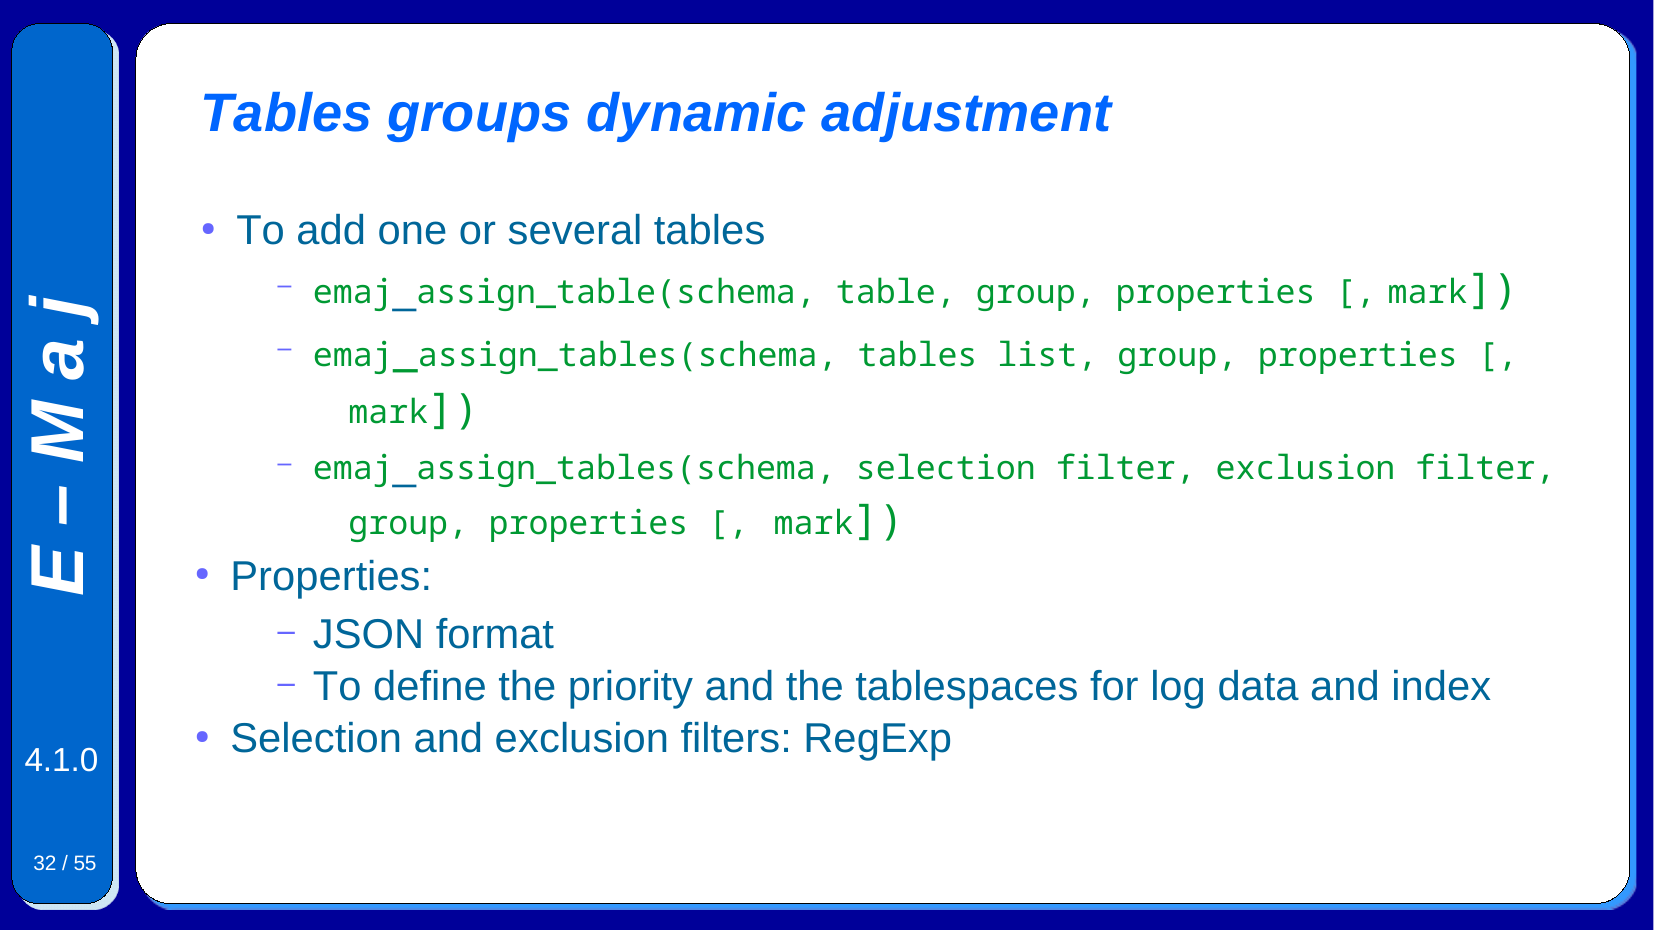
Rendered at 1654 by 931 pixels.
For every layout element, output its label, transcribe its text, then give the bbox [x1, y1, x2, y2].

list To add one or several tables emaj_assign_table(schema, table, group, properties [, mark]) emaj_assign_tables(schema, tables list, group, properties [, mark]) emaj_assign_tables(schema, selection filter, exclusion filter, group, properties [, mark]) Properties: JSON format To define the priority and the tablespaces for log data and index Selection and exclusion filters: RegExp [177, 206, 1587, 834]
title Tables groups dynamic adjustment [200, 34, 1575, 191]
